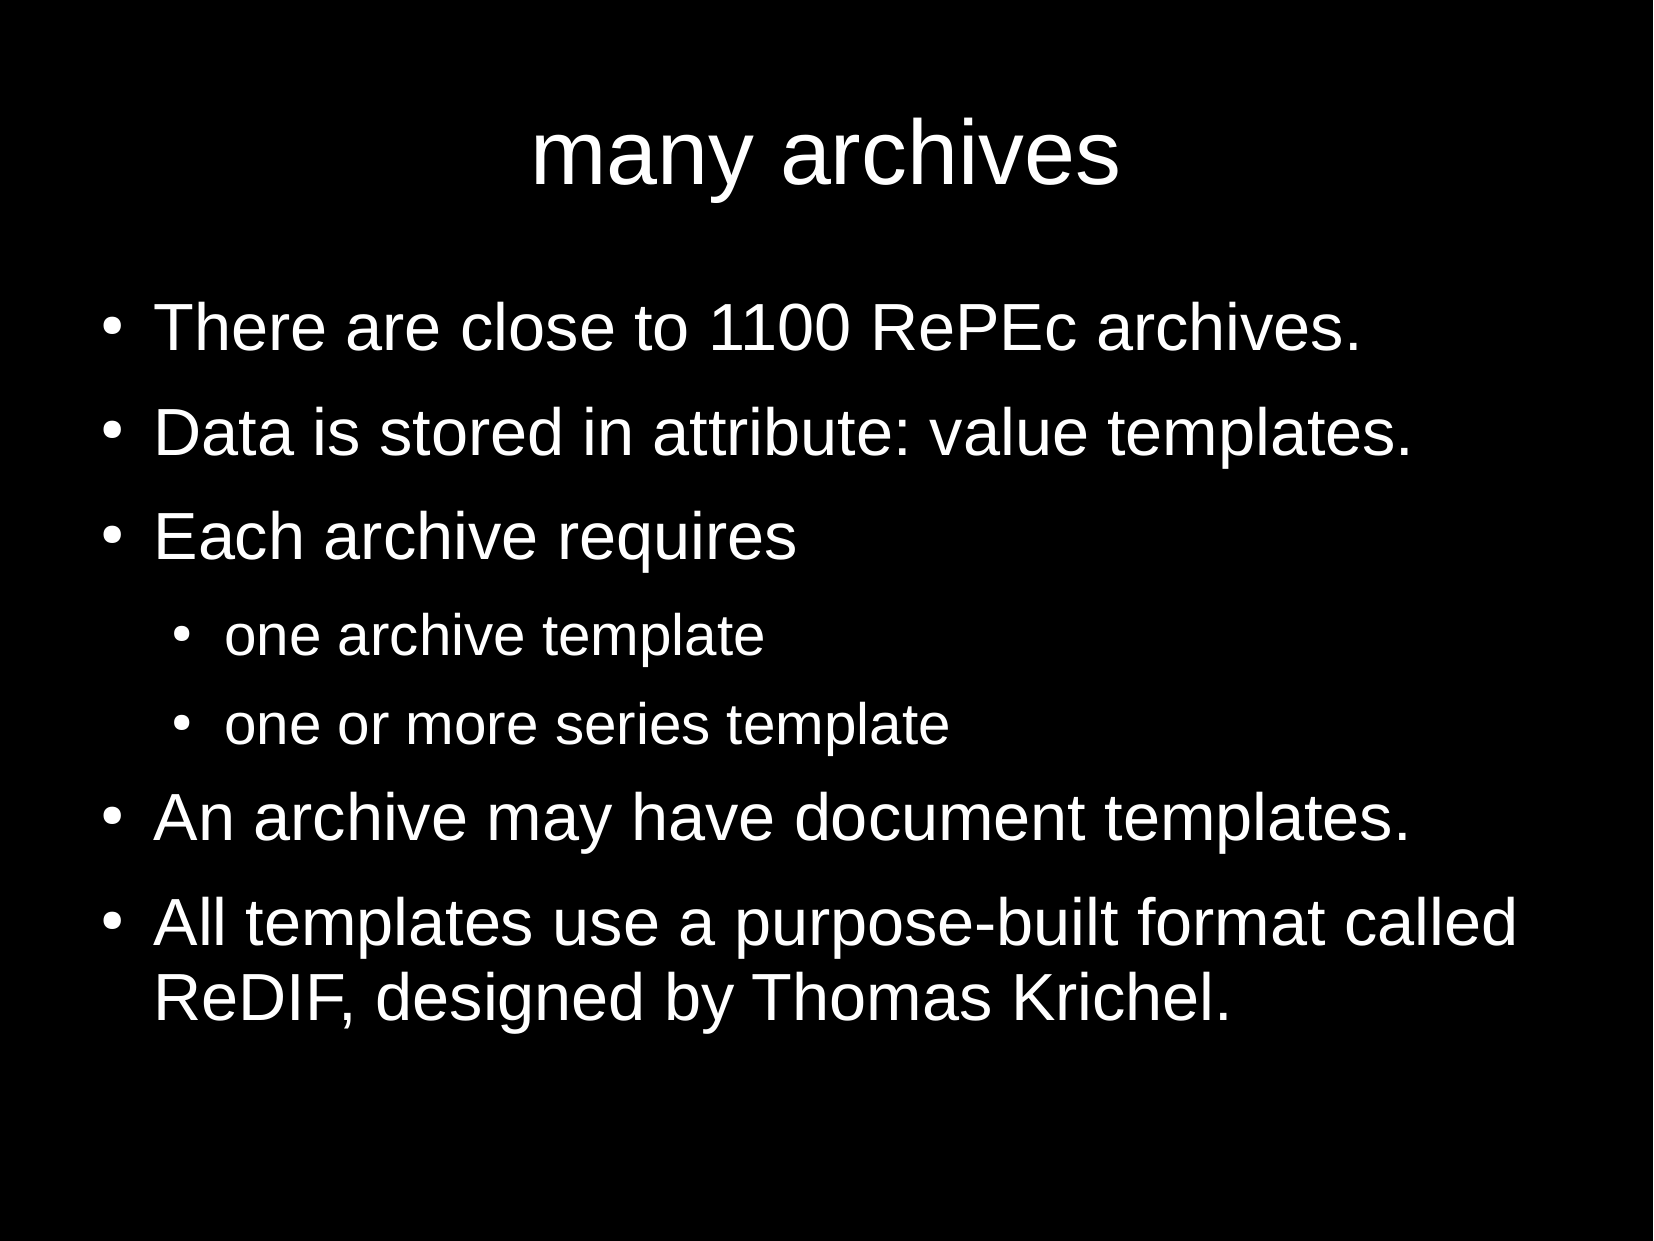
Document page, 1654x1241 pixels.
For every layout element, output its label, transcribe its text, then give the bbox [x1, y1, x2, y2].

title many archives [82, 56, 1571, 250]
list There are close to 1100 RePEc archives. Data is stored in attribute: value templates. Each archive requires one archive template one or more series template An archive may have document templates. All templates use a purpose-built format called ReDIF, designed by Thomas Krichel. [82, 290, 1571, 1109]
